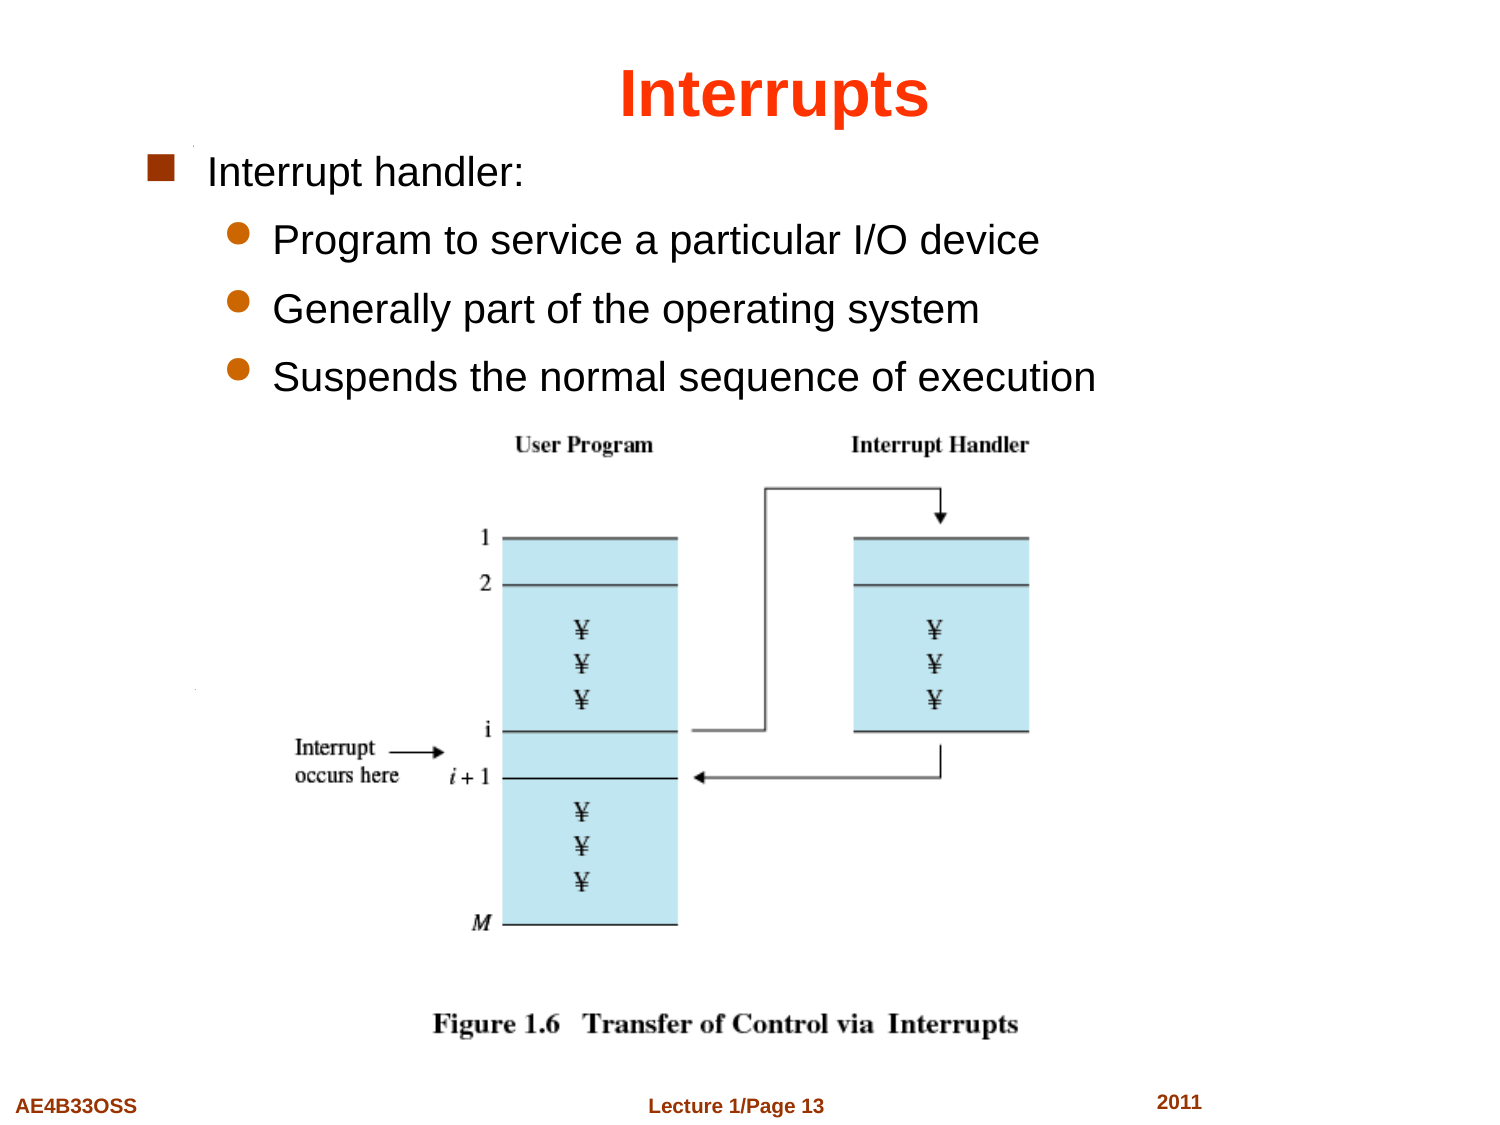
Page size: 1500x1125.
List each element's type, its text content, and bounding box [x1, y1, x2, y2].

title Interrupts [112, 37, 1438, 138]
list Interrupt handler: Program to service a particular I/O device Generally part of the operating system Suspends the normal sequence of execution [135, 137, 1425, 946]
text_box [262, 412, 1075, 1048]
